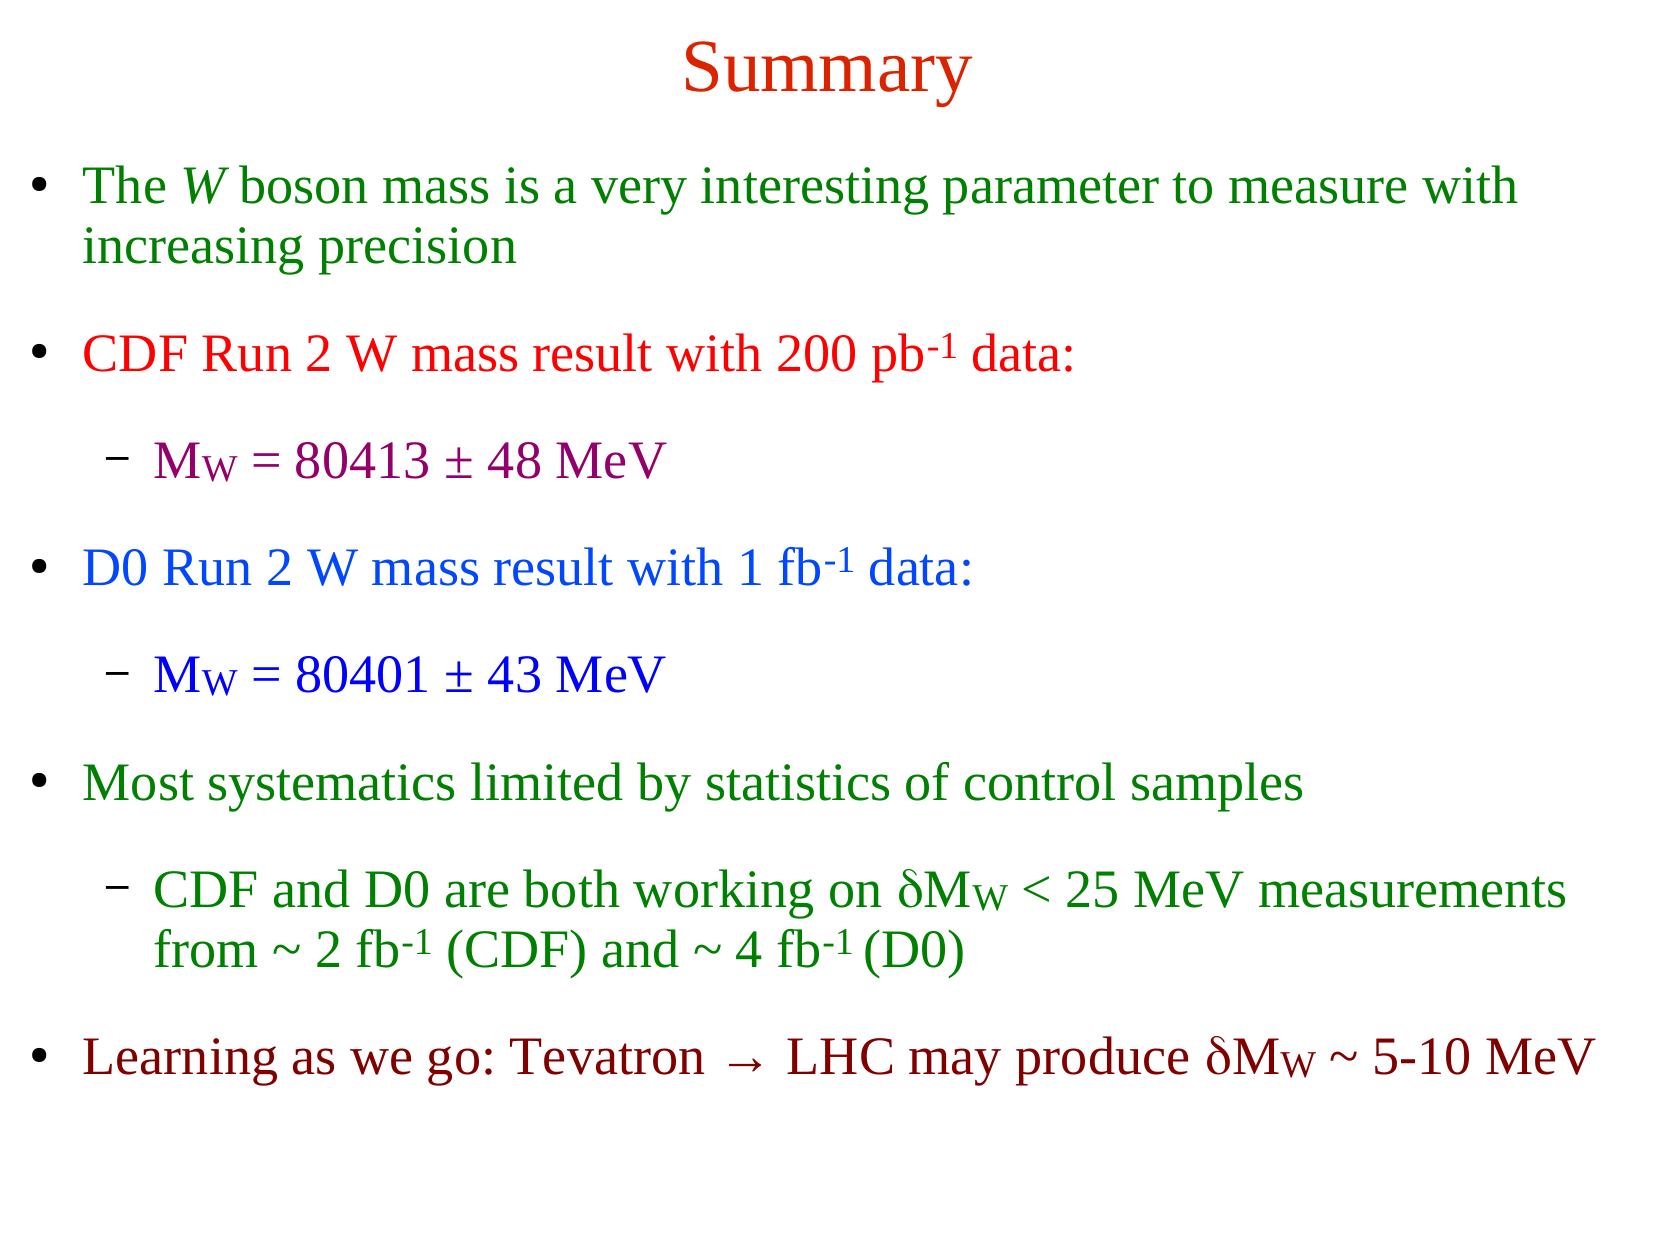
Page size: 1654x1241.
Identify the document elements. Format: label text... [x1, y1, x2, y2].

title Summary [121, 0, 1534, 142]
list The W boson mass is a very interesting parameter to measure with increasing precision CDF Run 2 W mass result with 200 pb-1 data: MW = 80413 ± 48 MeV D0 Run 2 W mass result with 1 fb-1 data: MW = 80401 ± 43 MeV Most systematics limited by statistics of control samples CDF and D0 are both working on δMW < 25 MeV measurements from ~ 2 fb-1 (CDF) and ~ 4 fb-1 (D0) Learning as we go: Tevatron → LHC may produce δMW ~ 5-10 MeV [11, 155, 1636, 1198]
